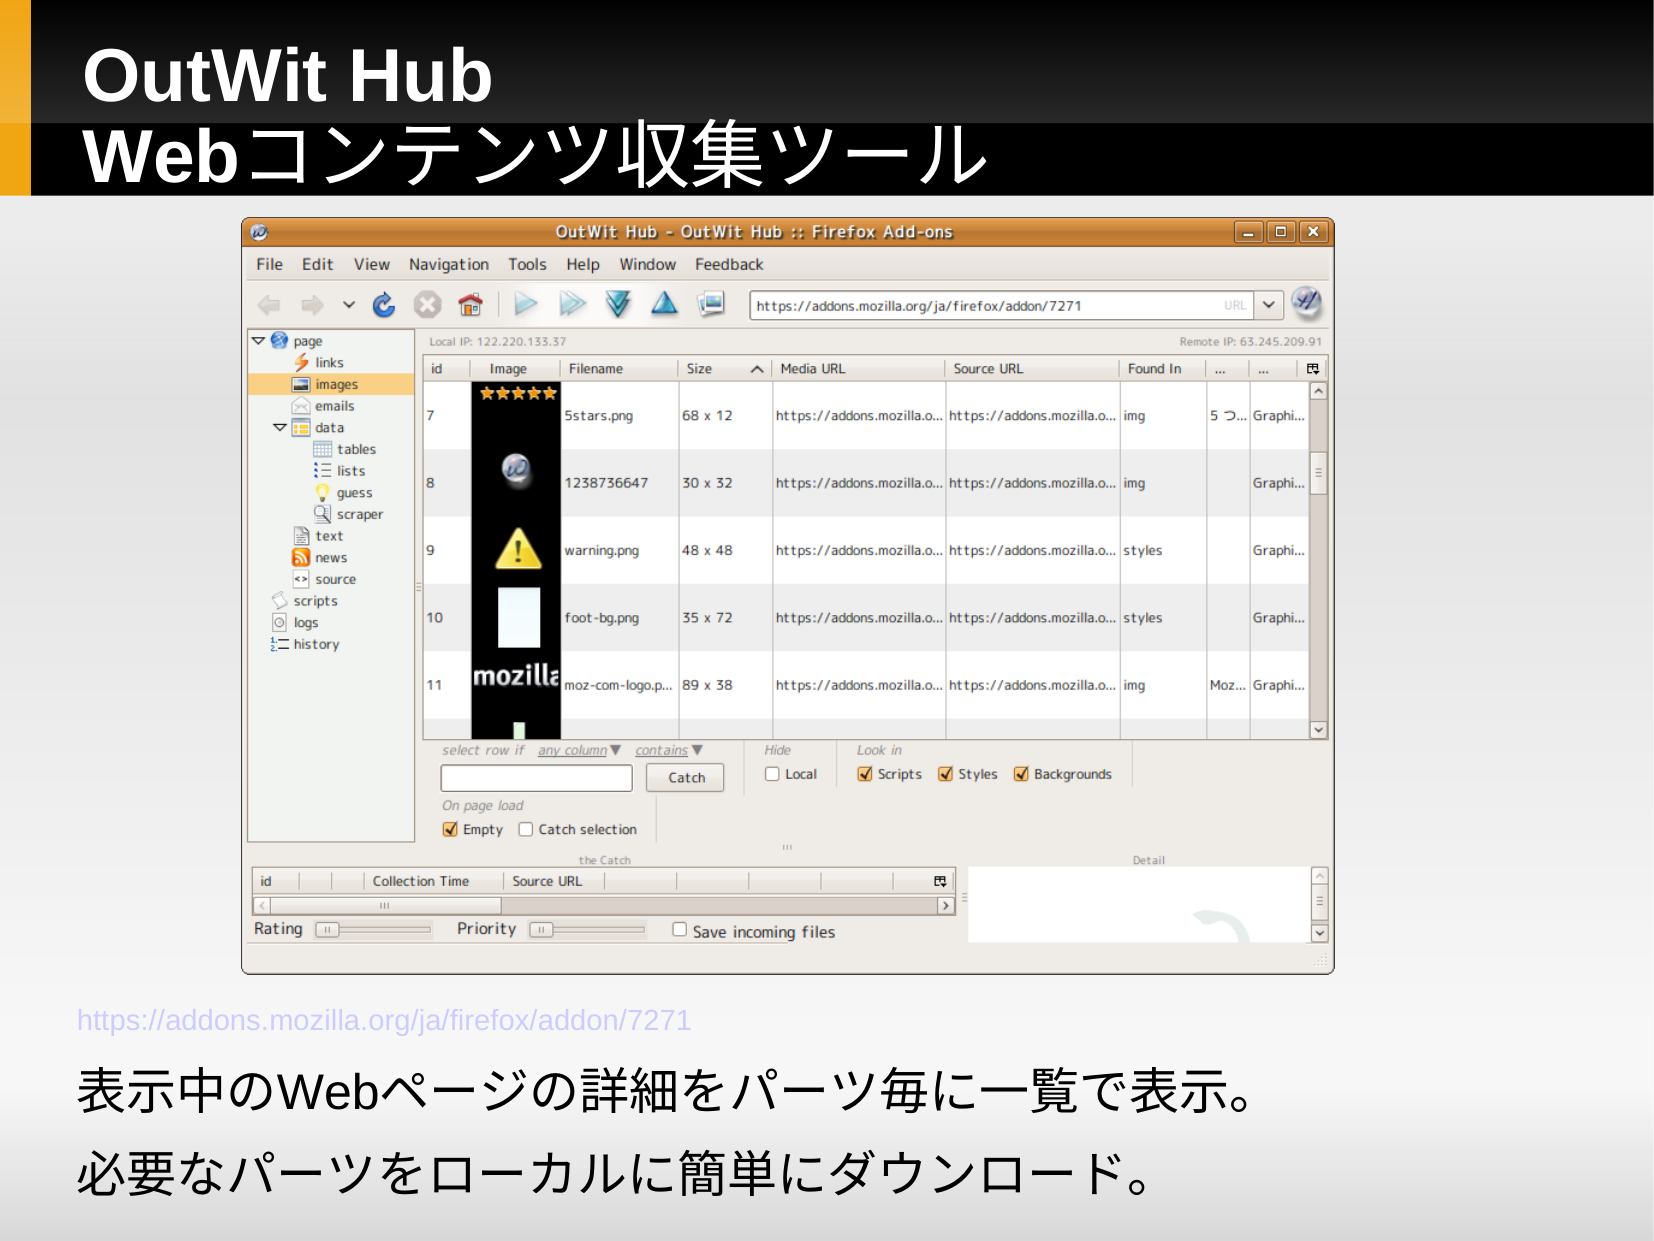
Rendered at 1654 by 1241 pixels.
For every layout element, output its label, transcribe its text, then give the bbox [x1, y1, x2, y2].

list https://addons.mozilla.org/ja/firefox/addon/7271 表示中のWebページの詳細をパーツ毎に一覧で表示。 必要なパーツをローカルに簡単にダウンロード。 [76, 1003, 1565, 1217]
title OutWit Hub Webコンテンツ収集ツール [82, 29, 1571, 203]
picture [0, 0, 1654, 1241]
